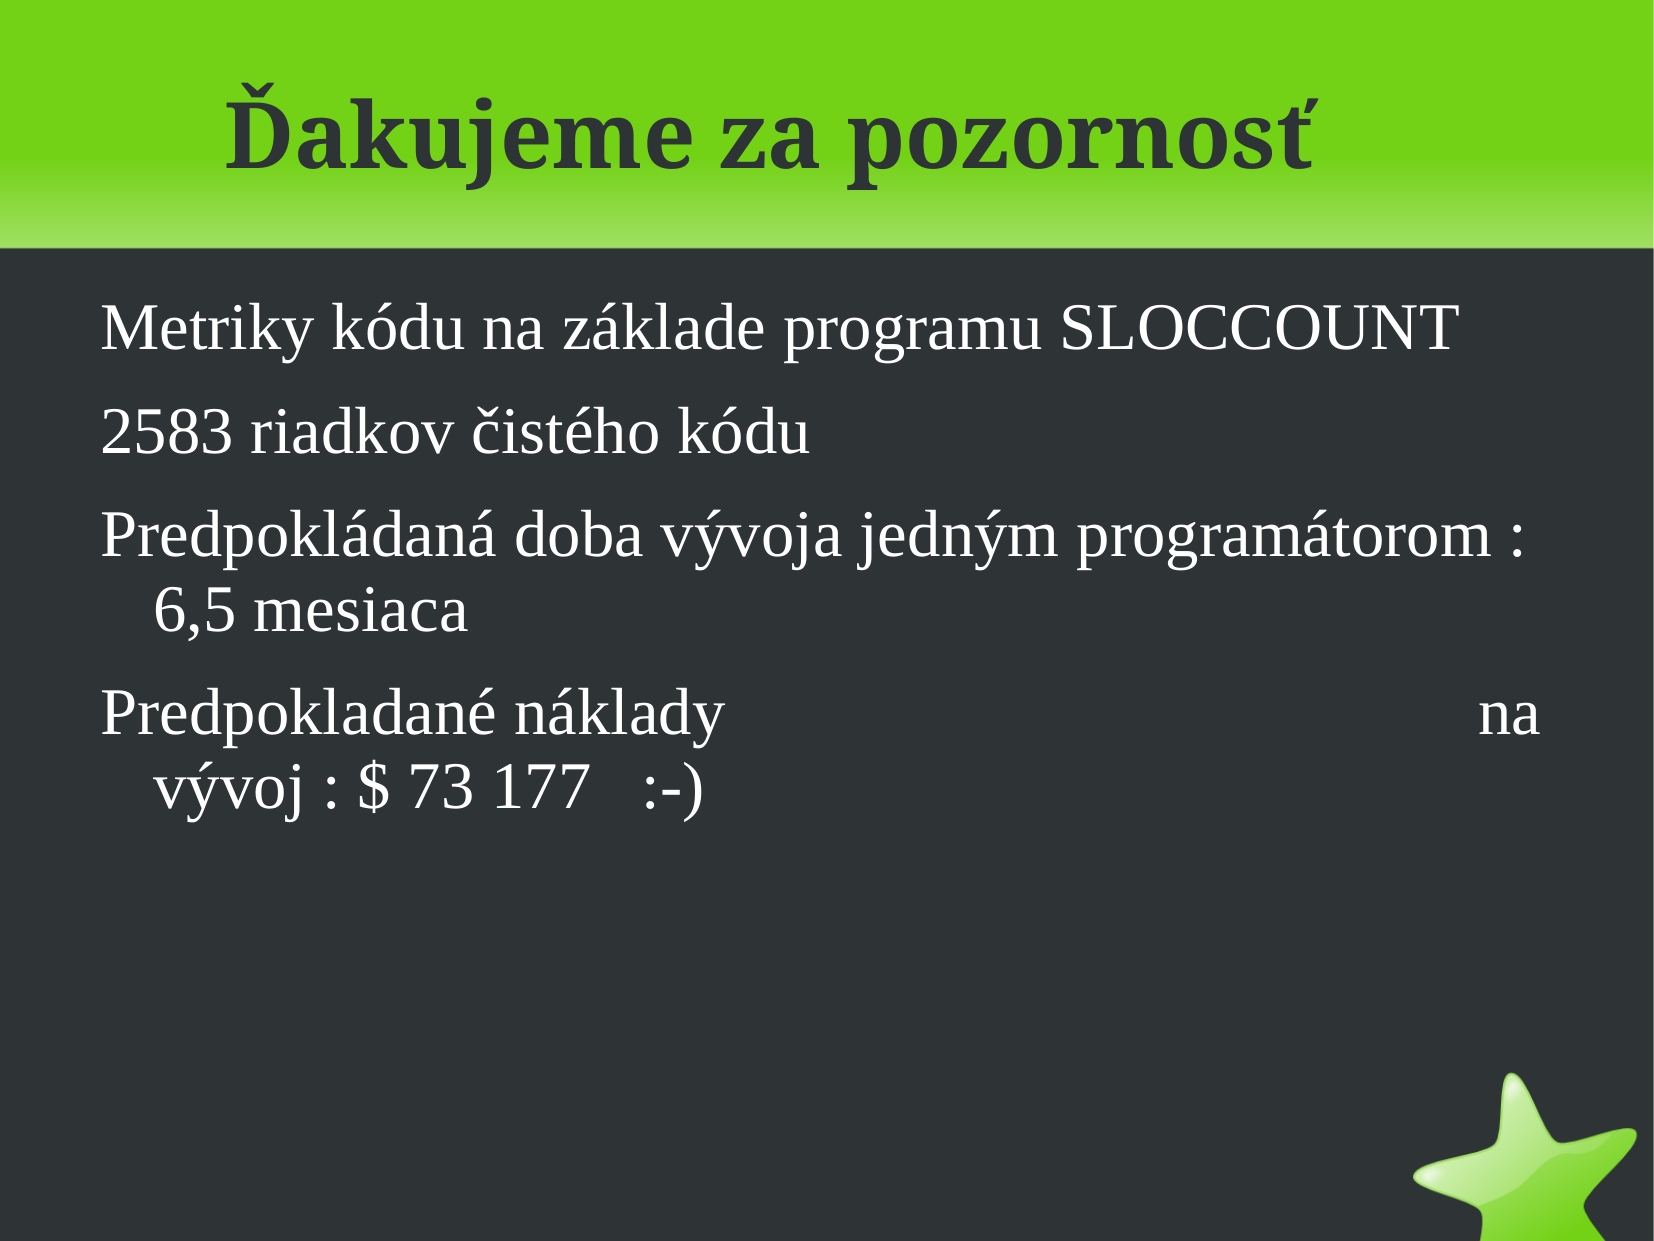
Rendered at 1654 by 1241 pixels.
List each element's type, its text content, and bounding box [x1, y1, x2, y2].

list Metriky kódu na základe programu SLOCCOUNT 2583 riadkov čistého kódu Predpokládaná doba vývoja jedným programátorom : 6,5 mesiaca Predpokladané náklady na vývoj : $ 73 177 :-) [82, 290, 1571, 1109]
title Ďakujeme za pozornosť [76, 29, 1565, 237]
picture [0, 0, 1654, 1241]
